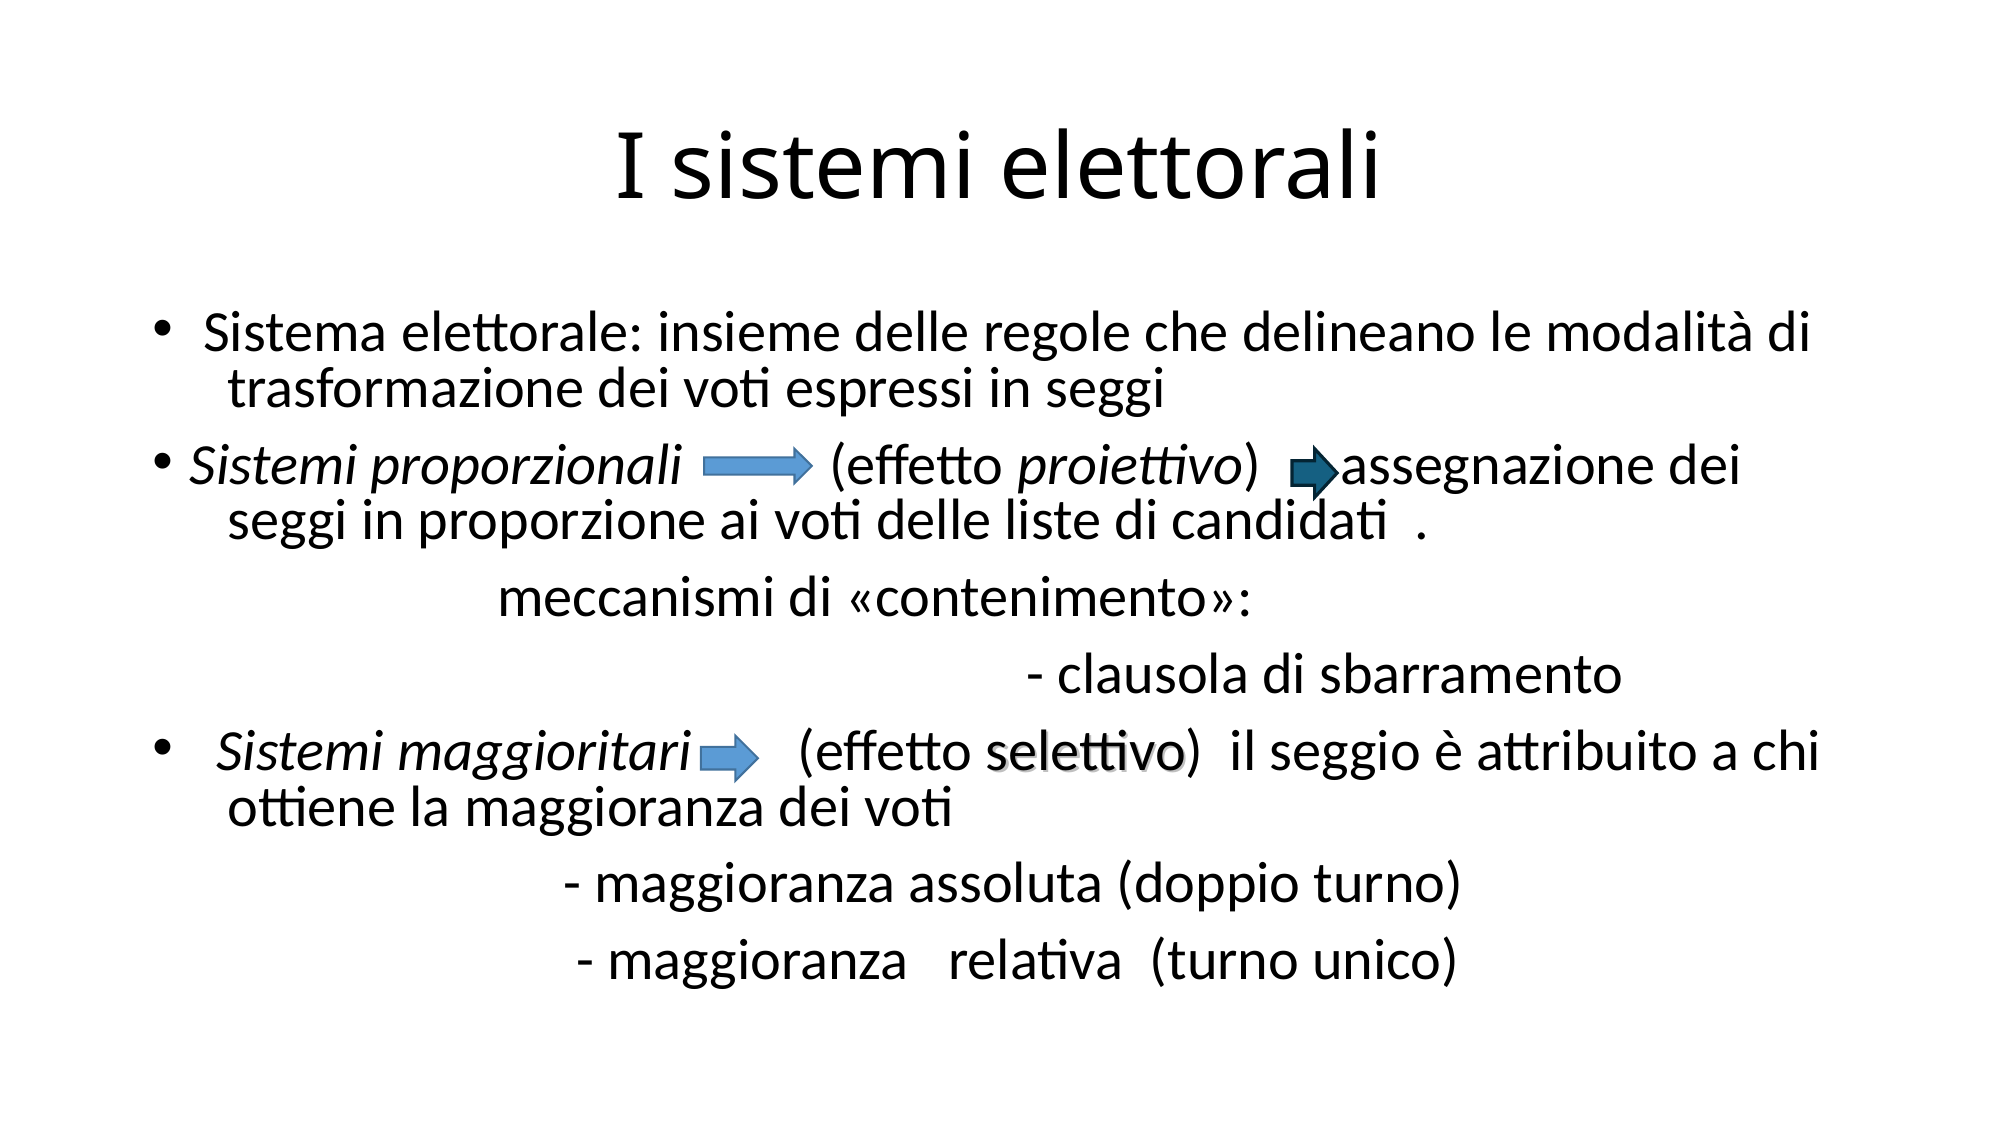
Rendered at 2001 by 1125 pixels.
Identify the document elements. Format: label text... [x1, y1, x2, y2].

text_box [1292, 448, 1338, 498]
text_box [700, 735, 758, 781]
title I sistemi elettorali [137, 59, 1863, 278]
list Sistema elettorale: insieme delle regole che delineano le modalità di trasformazione dei voti espressi in seggi Sistemi proporzionali (effetto proiettivo) assegnazione dei seggi in proporzione ai voti delle liste di candidati . meccanismi di «contenimento»: - clausola di sbarramento Sistemi maggioritari (effetto selettivo) il seggio è attribuito a chi ottiene la maggioranza dei voti - maggioranza assoluta (doppio turno) - maggioranza relativa (turno unico) [137, 299, 1863, 1014]
text_box [704, 448, 812, 484]
